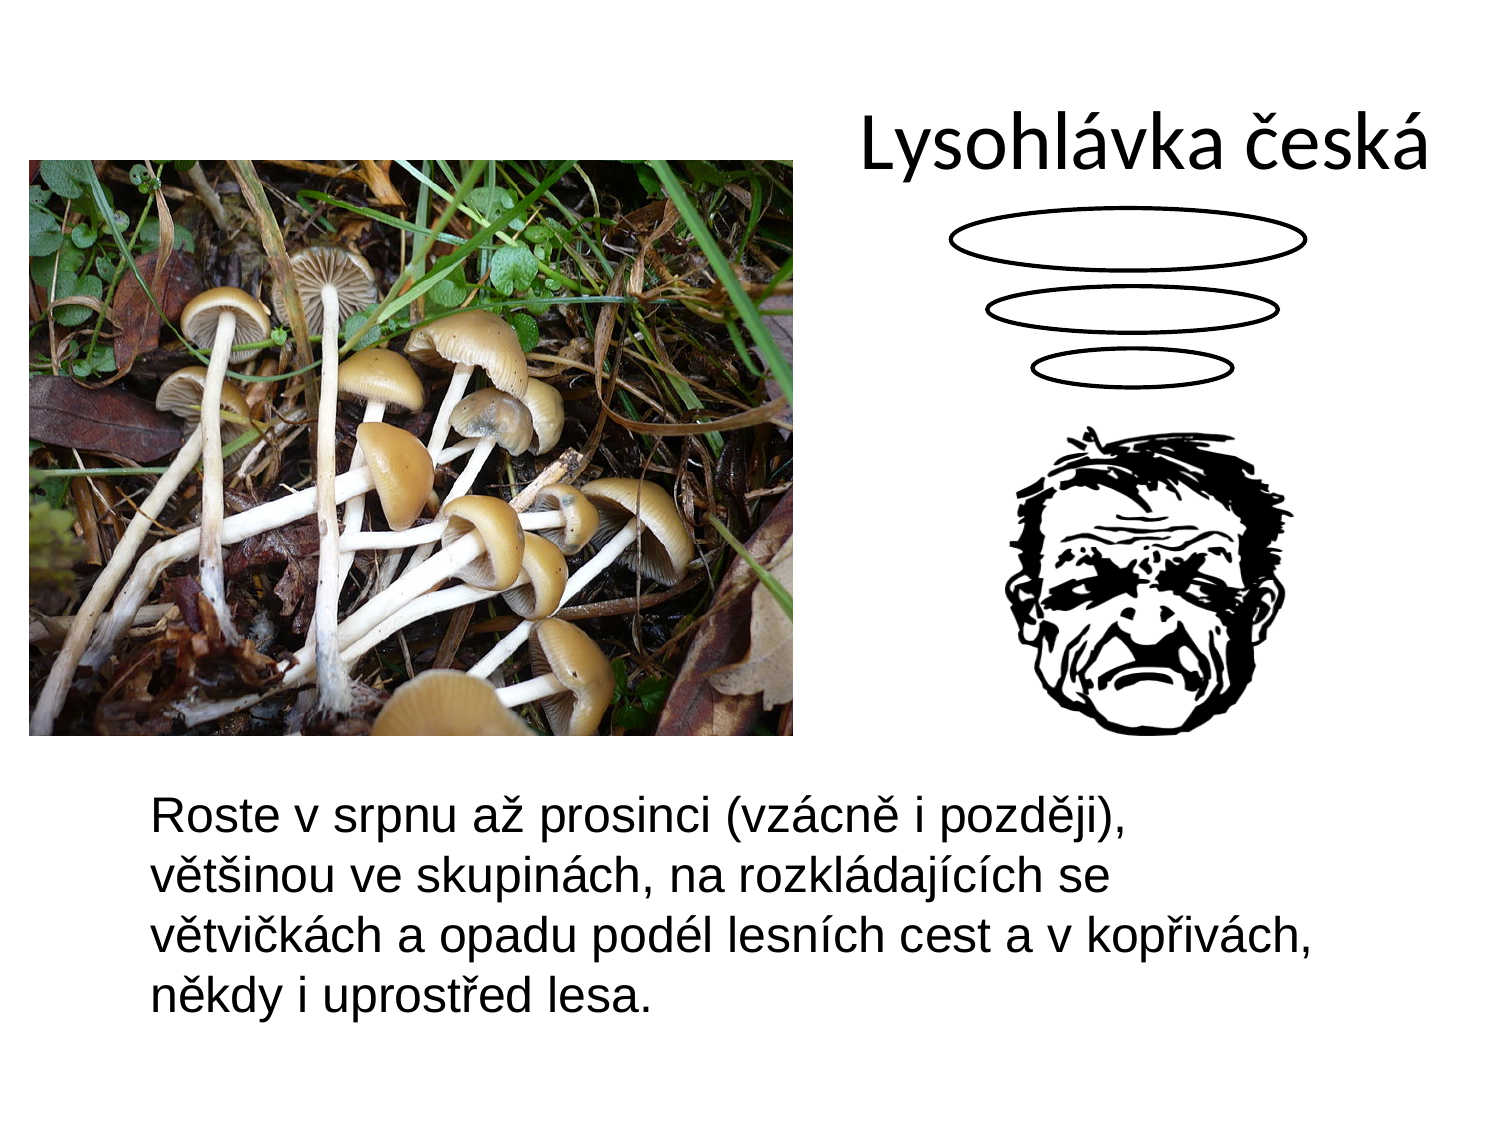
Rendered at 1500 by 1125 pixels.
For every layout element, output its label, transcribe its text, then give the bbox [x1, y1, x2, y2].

picture [29, 160, 793, 736]
text_box Roste v srpnu až prosinci (vzácně i později), většinou ve skupinách, na rozkládajících se větvičkách a opadu podél lesních cest a v kopřivách, někdy i uprostřed lesa. [135, 774, 1341, 1031]
text_box [1032, 348, 1233, 388]
text_box Lysohlávka česká [844, 78, 1448, 194]
text_box [950, 208, 1306, 271]
picture [1005, 426, 1294, 736]
text_box [987, 286, 1278, 333]
